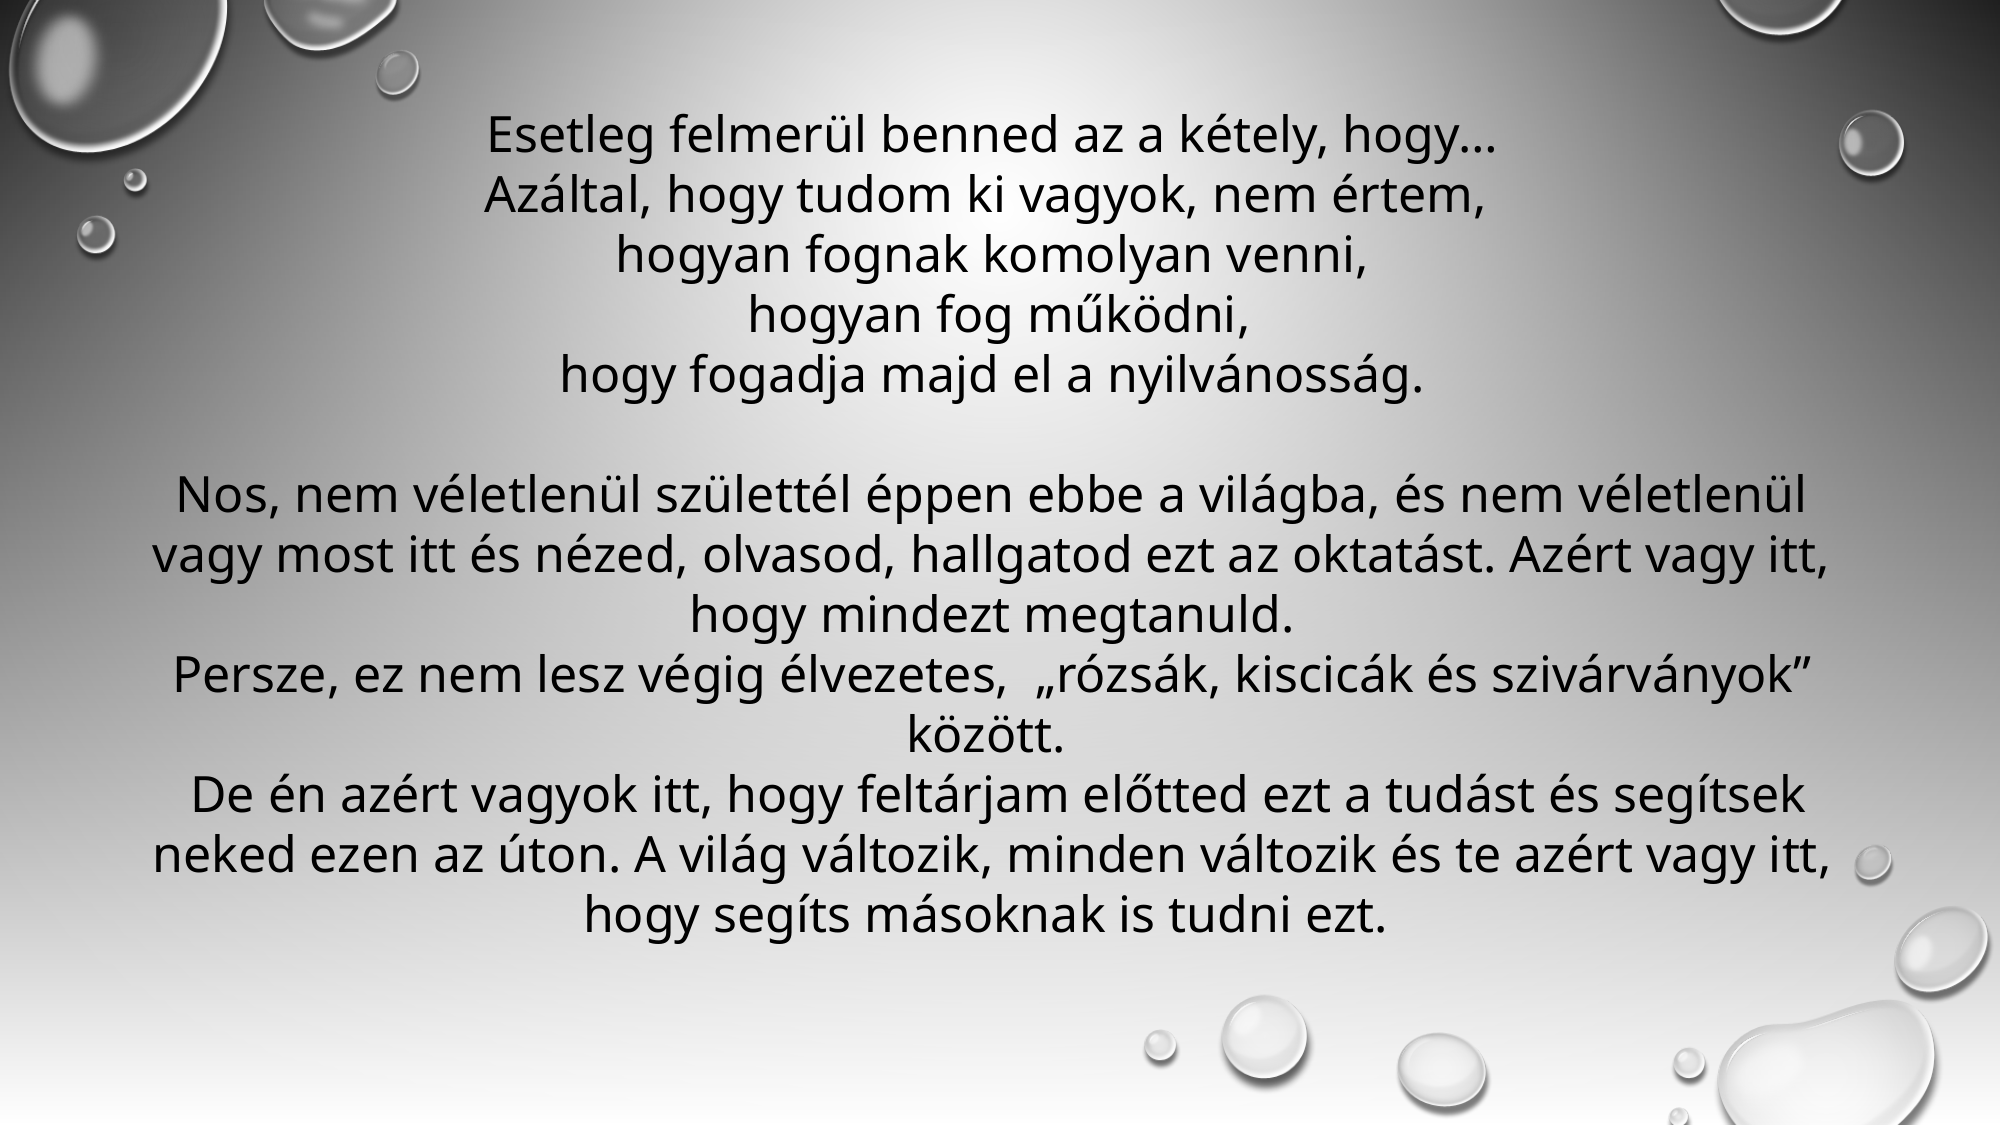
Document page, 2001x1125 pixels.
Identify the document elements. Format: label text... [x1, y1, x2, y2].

text_box Esetleg felmerül benned az a kétely, hogy… Azáltal, hogy tudom ki vagyok, nem értem, hogyan fognak komolyan venni, hogyan fog működni, hogy fogadja majd el a nyilvánosság. Nos, nem véletlenül születtél éppen ebbe a világba, és nem véletlenül vagy most itt és nézed, olvasod, hallgatod ezt az oktatást. Azért vagy itt, hogy mindezt megtanuld. Persze, ez nem lesz végig élvezetes, „rózsák, kiscicák és szivárványok” között. De én azért vagyok itt, hogy feltárjam előtted ezt a tudást és segítsek neked ezen az úton. A világ változik, minden változik és te azért vagy itt, hogy segíts másoknak is tudni ezt. [108, 94, 1876, 1040]
picture [0, 0, 2000, 1125]
